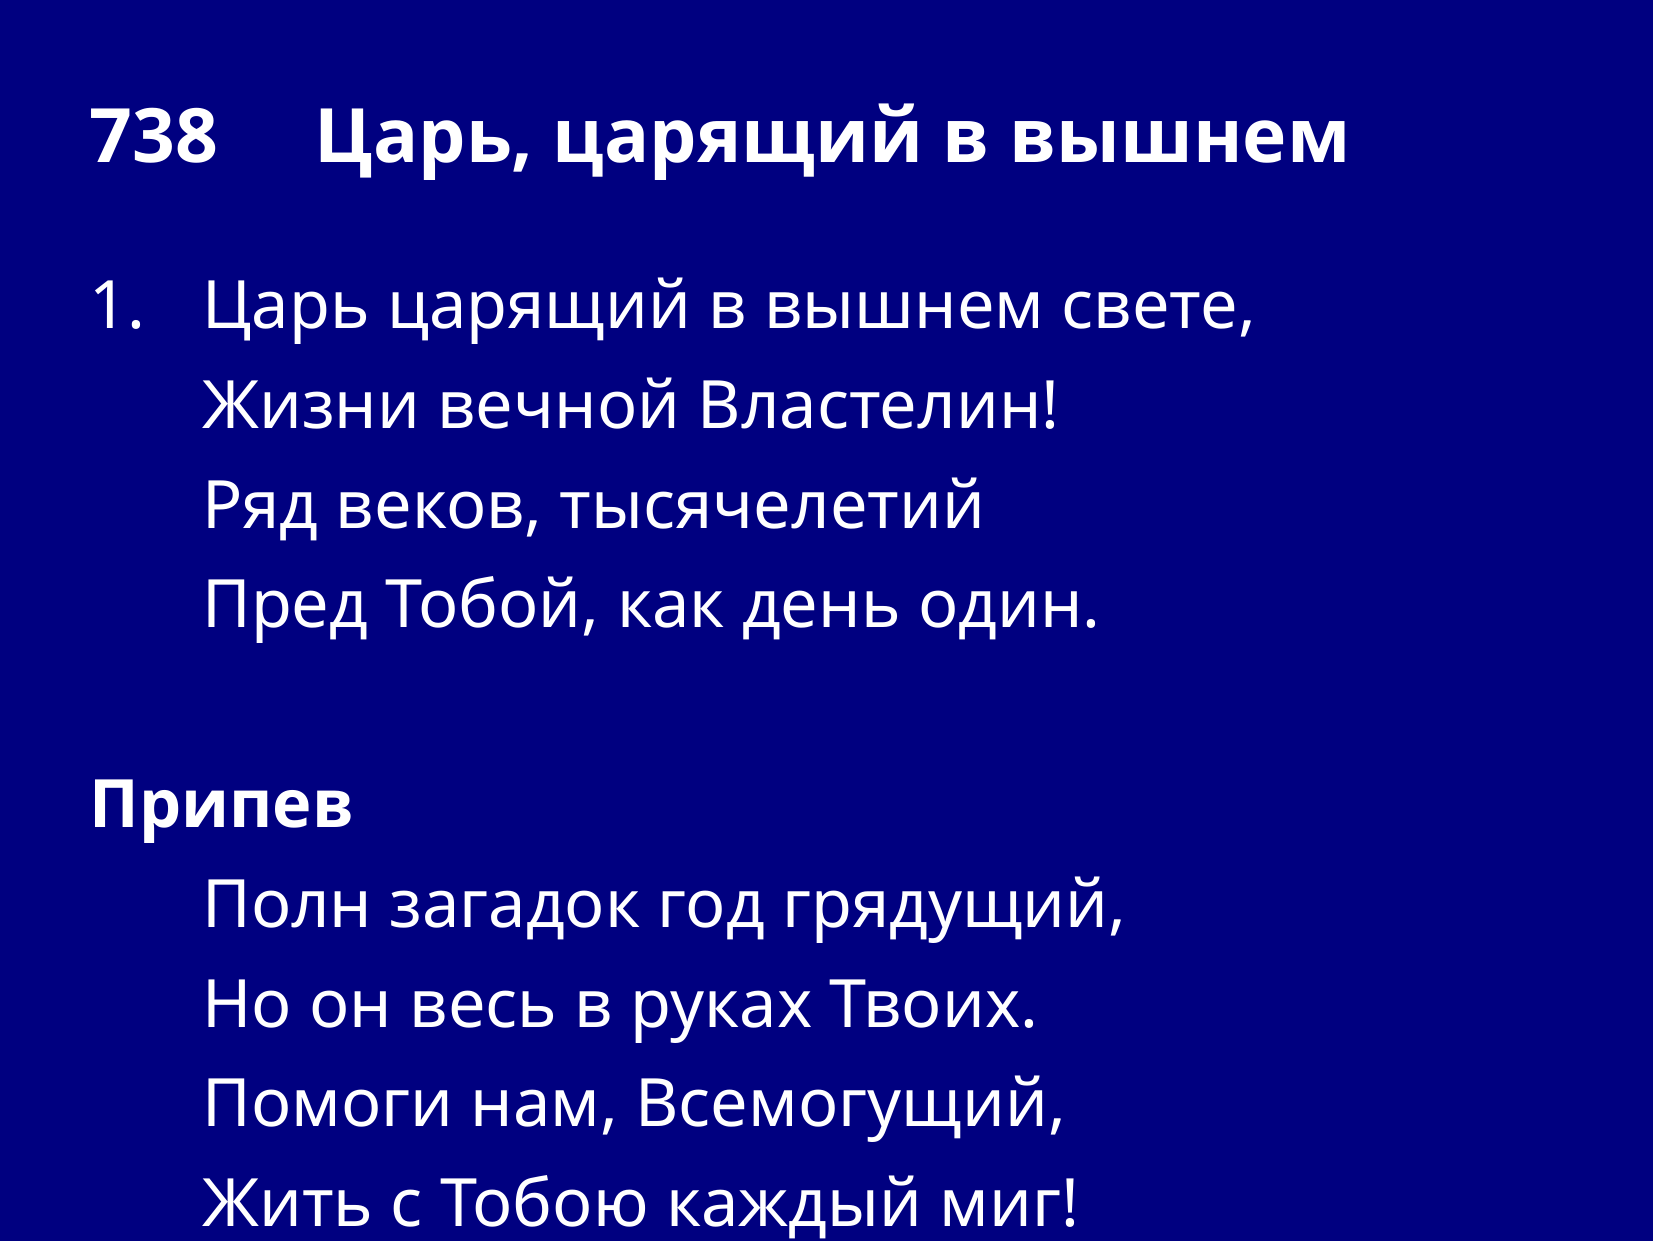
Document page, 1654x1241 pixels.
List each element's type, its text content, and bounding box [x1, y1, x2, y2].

text_box 1. Царь царящий в вышнем свете, Жизни вечной Властелин! Ряд веков, тысячелетий Пред Тобой, как день один. Припев Полн загадок год грядущий, Но он весь в руках Твоих. Помоги нам, Всемогущий, Жить с Тобою каждый миг! [75, 188, 1576, 1163]
text_box 738 Царь, царящий в вышнем [75, 75, 1576, 188]
